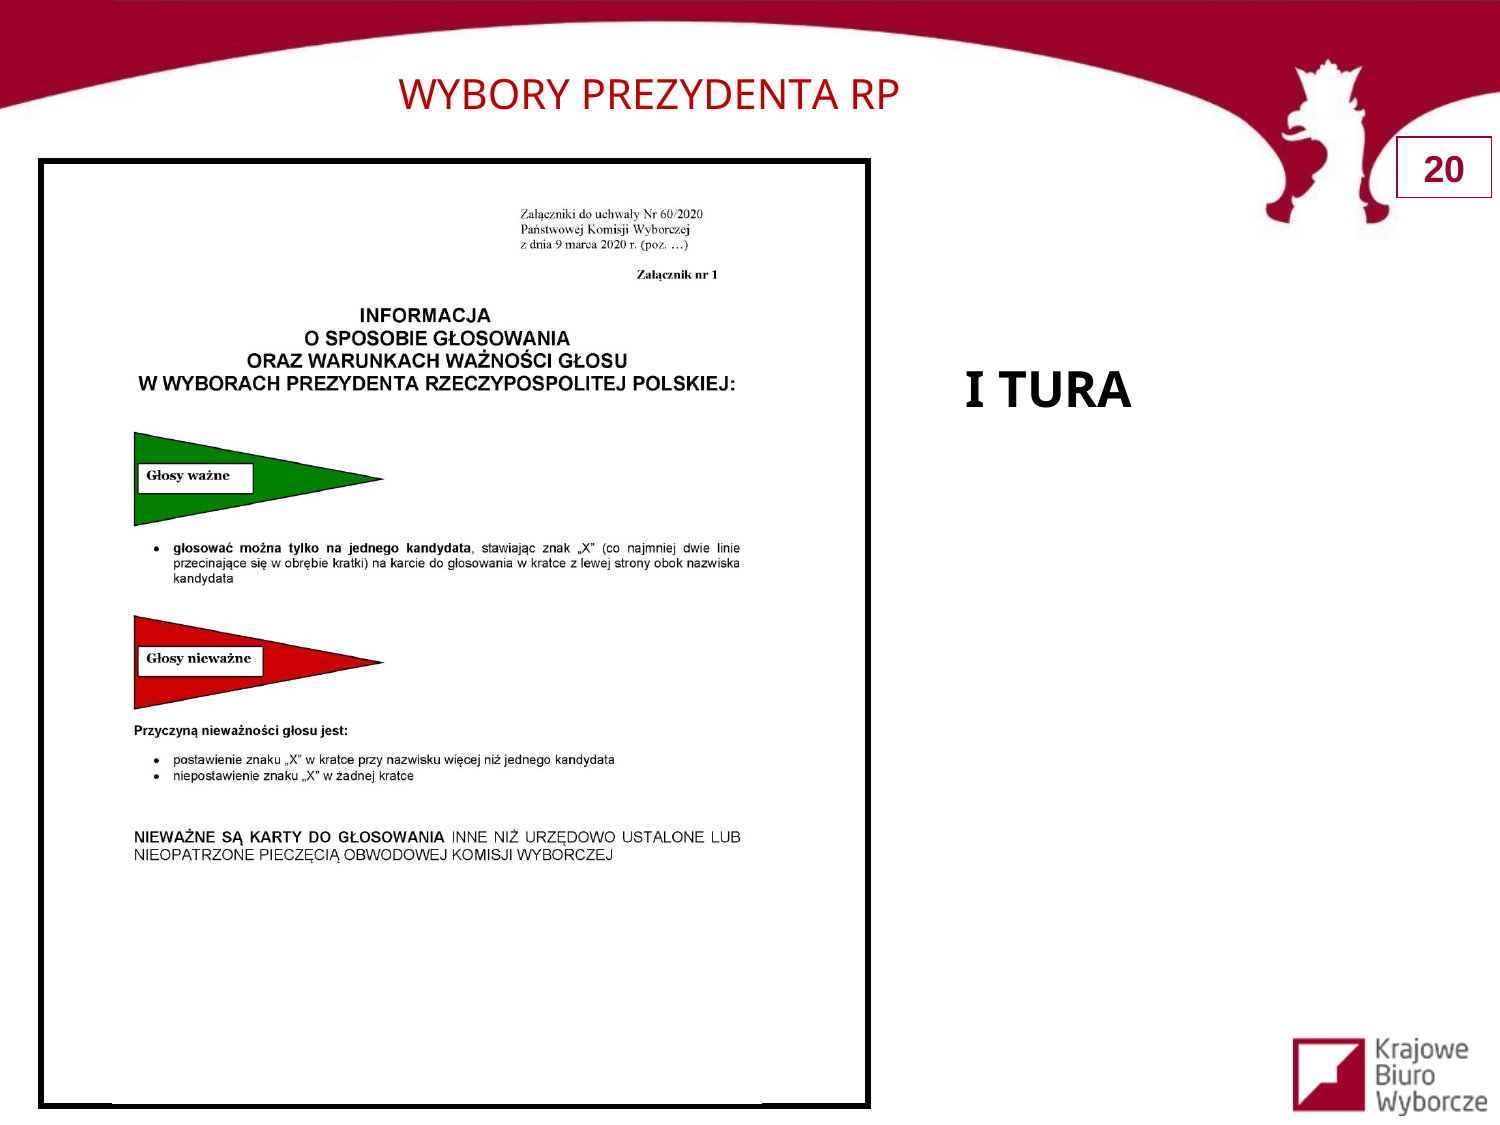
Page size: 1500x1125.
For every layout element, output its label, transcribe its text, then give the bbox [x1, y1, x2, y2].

picture [44, 164, 865, 1104]
text_box WYBORY PREZYDENTA RP [147, 59, 1152, 126]
picture [1293, 1035, 1489, 1118]
text_box I TURA [950, 349, 1447, 426]
picture [0, 0, 1500, 262]
